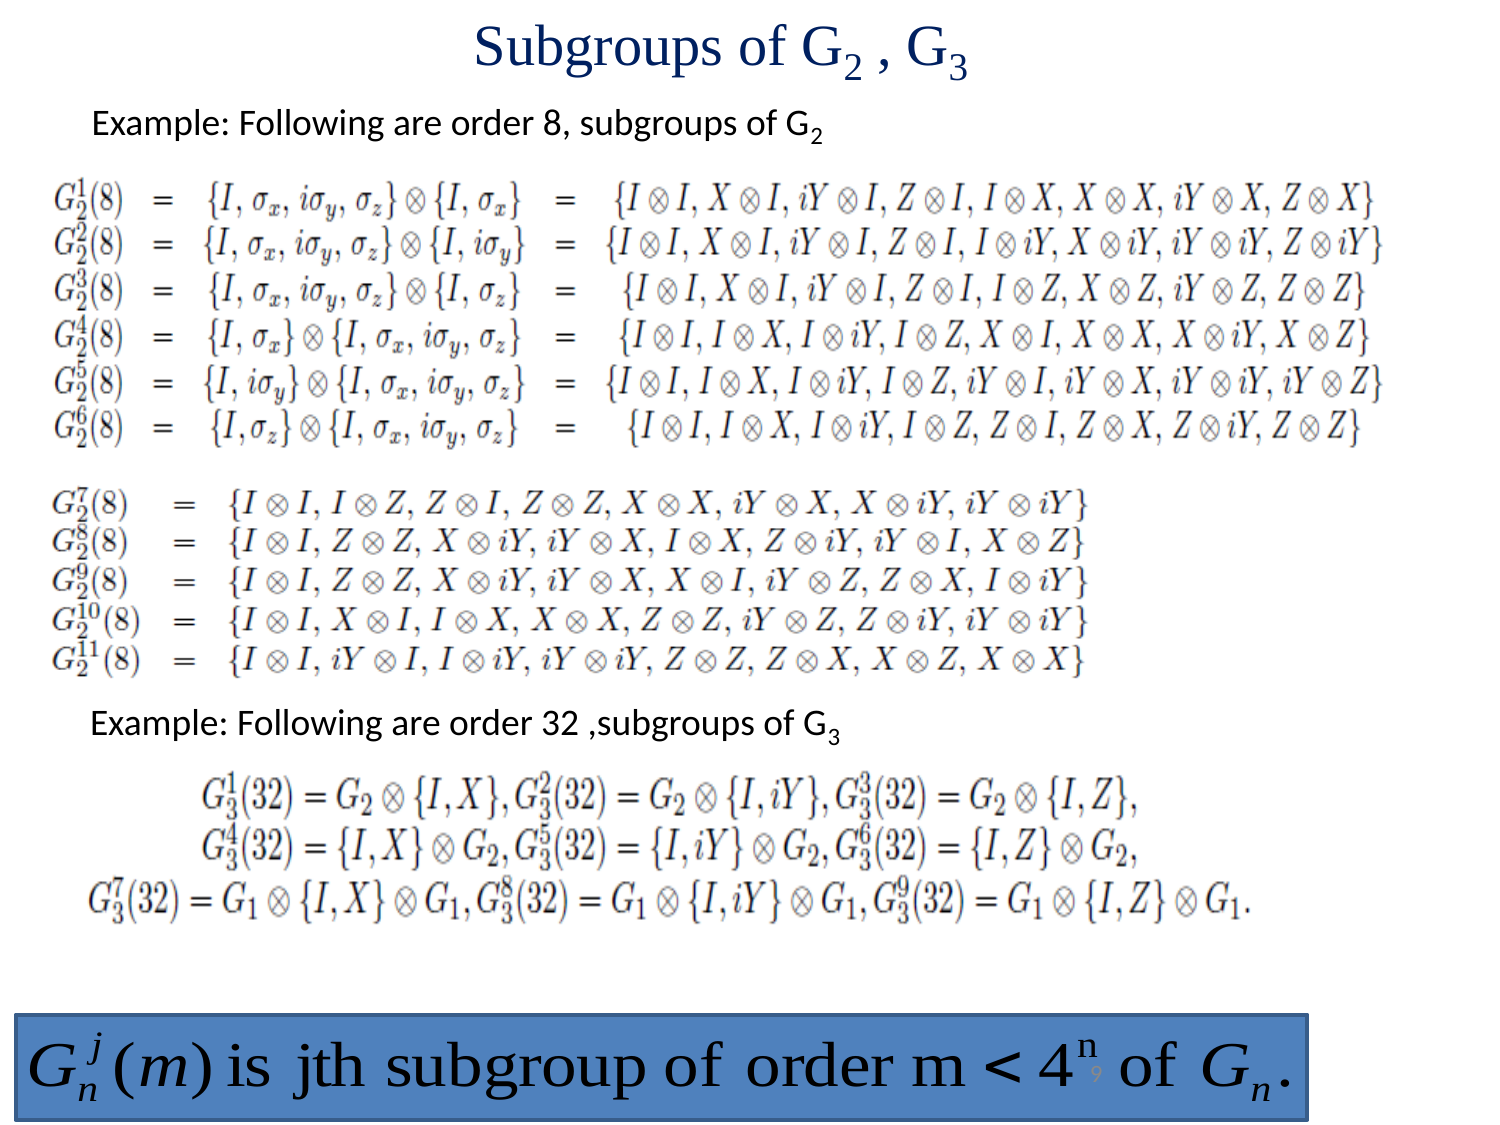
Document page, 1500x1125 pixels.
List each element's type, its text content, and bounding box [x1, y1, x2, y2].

chart [17, 1016, 1306, 1118]
text_box Example: Following are order 32 ,subgroups of G3 [75, 690, 1375, 758]
picture [37, 172, 1424, 473]
text_box <number> [1074, 1042, 1426, 1103]
picture [17, 481, 1105, 693]
text_box Example: Following are order 8, subgroups of G2 [76, 90, 1377, 157]
text_box Subgroups of G2 , G3 [53, 0, 1404, 91]
picture [41, 754, 1258, 953]
